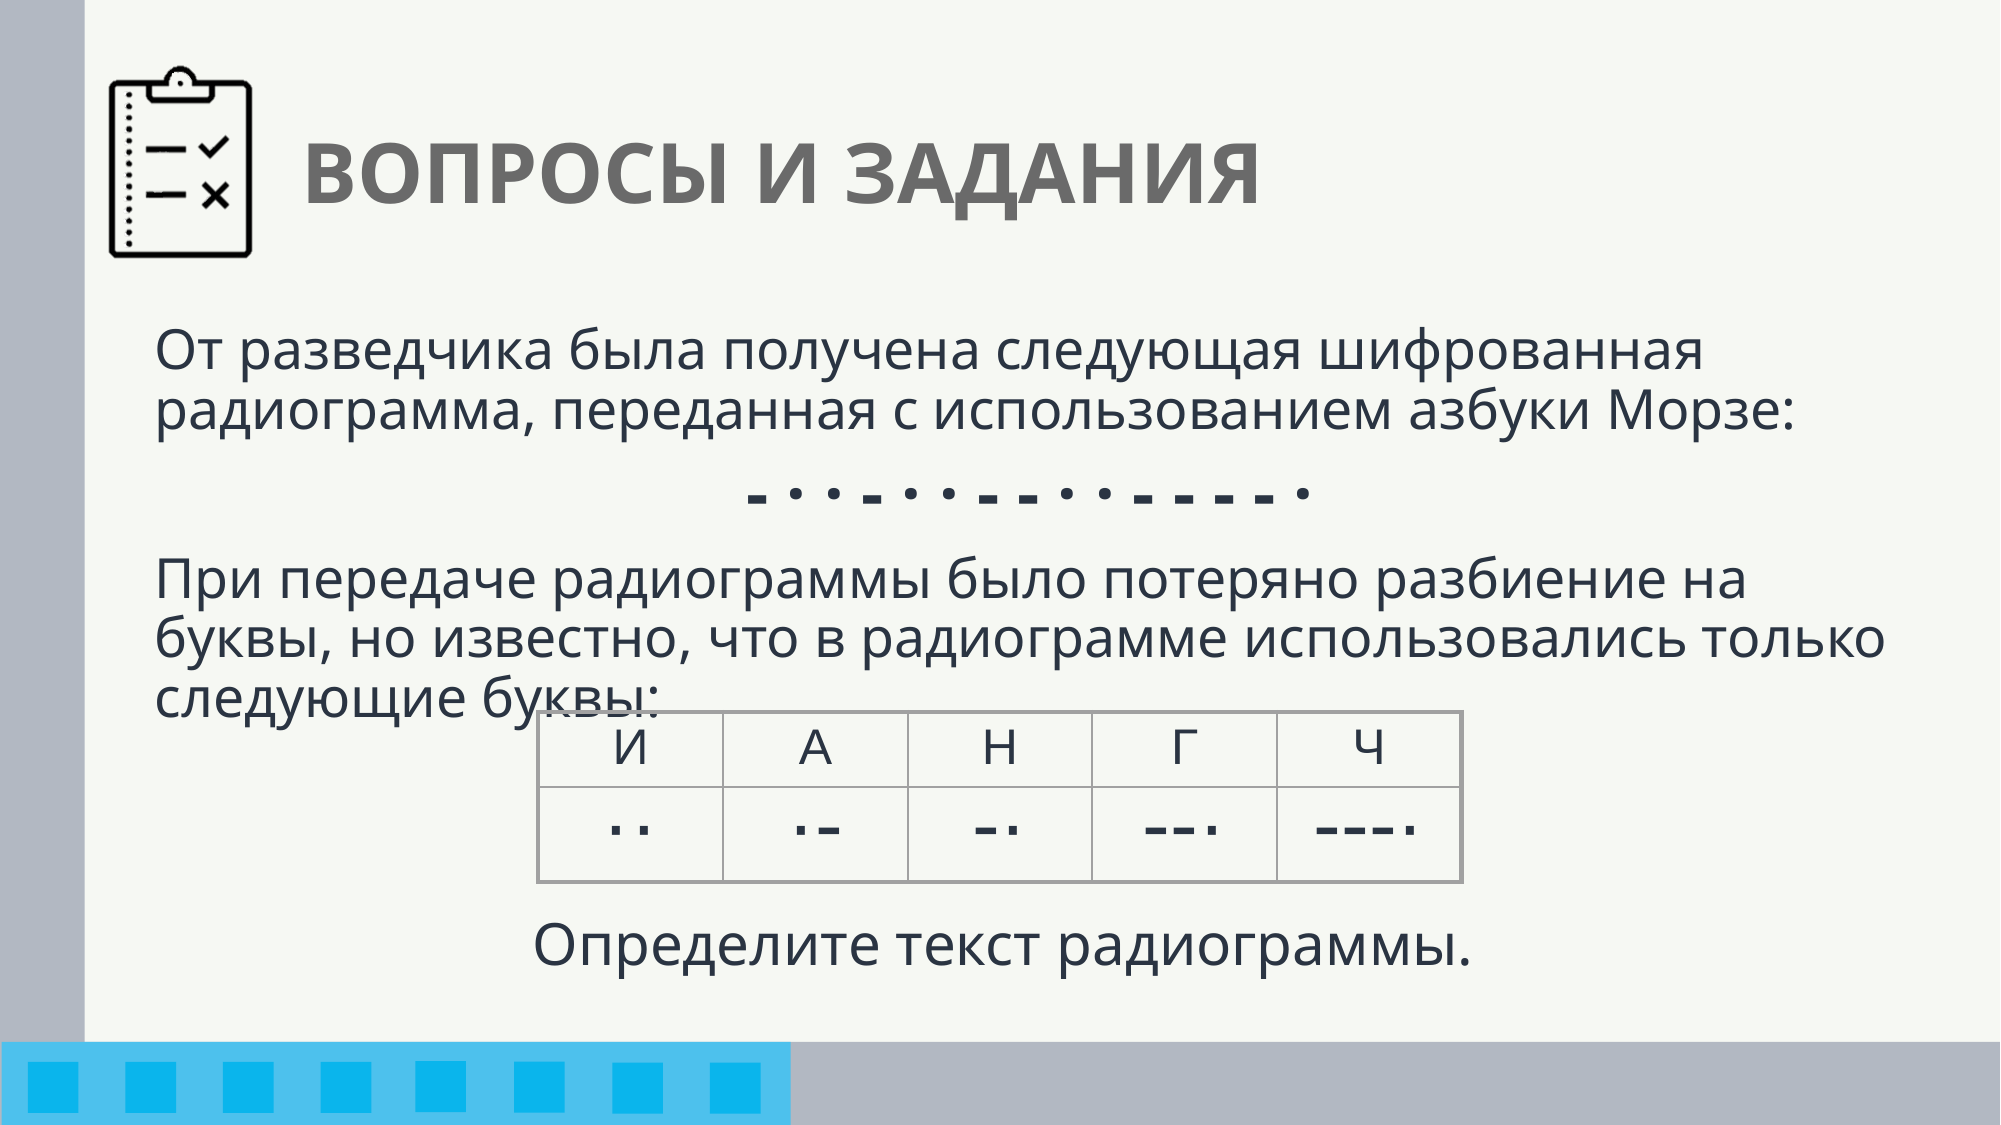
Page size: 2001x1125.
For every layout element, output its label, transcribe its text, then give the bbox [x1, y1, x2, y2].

title ВОПРОСЫ И ЗАДАНИЯ [285, 67, 1892, 286]
table_header Г [1093, 714, 1276, 786]
table_cell ·- [724, 788, 907, 880]
table_cell ---· [1278, 788, 1459, 880]
table_header И [540, 714, 722, 786]
table_header Н [909, 714, 1091, 786]
table_cell -· [909, 788, 1091, 880]
table_cell ·· [540, 788, 722, 880]
picture [85, 54, 286, 286]
table_cell --· [1093, 788, 1276, 880]
table_header Ч [1278, 714, 1459, 786]
table_header А [724, 714, 907, 786]
text_box Определите текст радиограммы. [502, 899, 1504, 985]
list От разведчика была получена следующая шифрованная радиограмма, переданная с использованием азбуки Морзе: - · · - · · - - · · - - - - · При передаче радиограммы было потеряно разбиение на буквы, но известно, что в радиограмме использовались только следующие буквы: [139, 314, 1921, 745]
